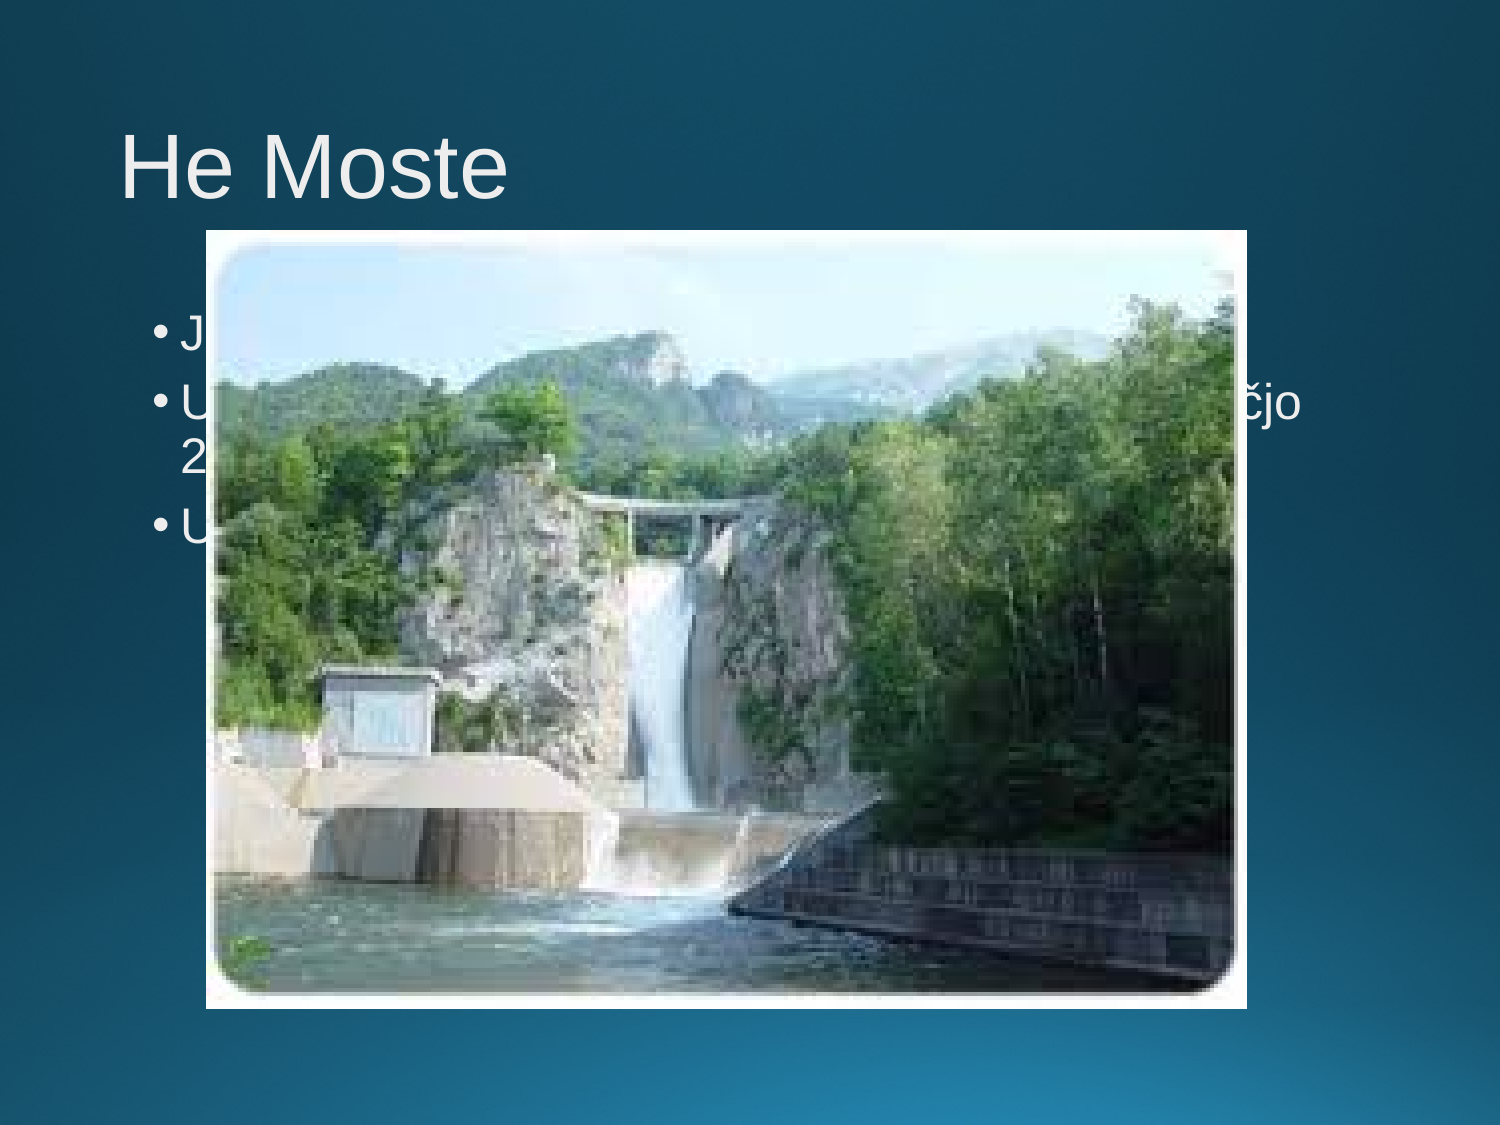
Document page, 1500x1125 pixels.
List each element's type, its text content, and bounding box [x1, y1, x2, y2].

list Je ena izmed prvih izmed HE na reki Savi. Uporabljati se je začela leta 1952 in deluje z močjo 21MW . Uporablja pa 4 spiralne francisove turbine . [137, 299, 1397, 1014]
picture [0, 0, 1500, 1125]
title He Moste [103, 59, 1397, 278]
